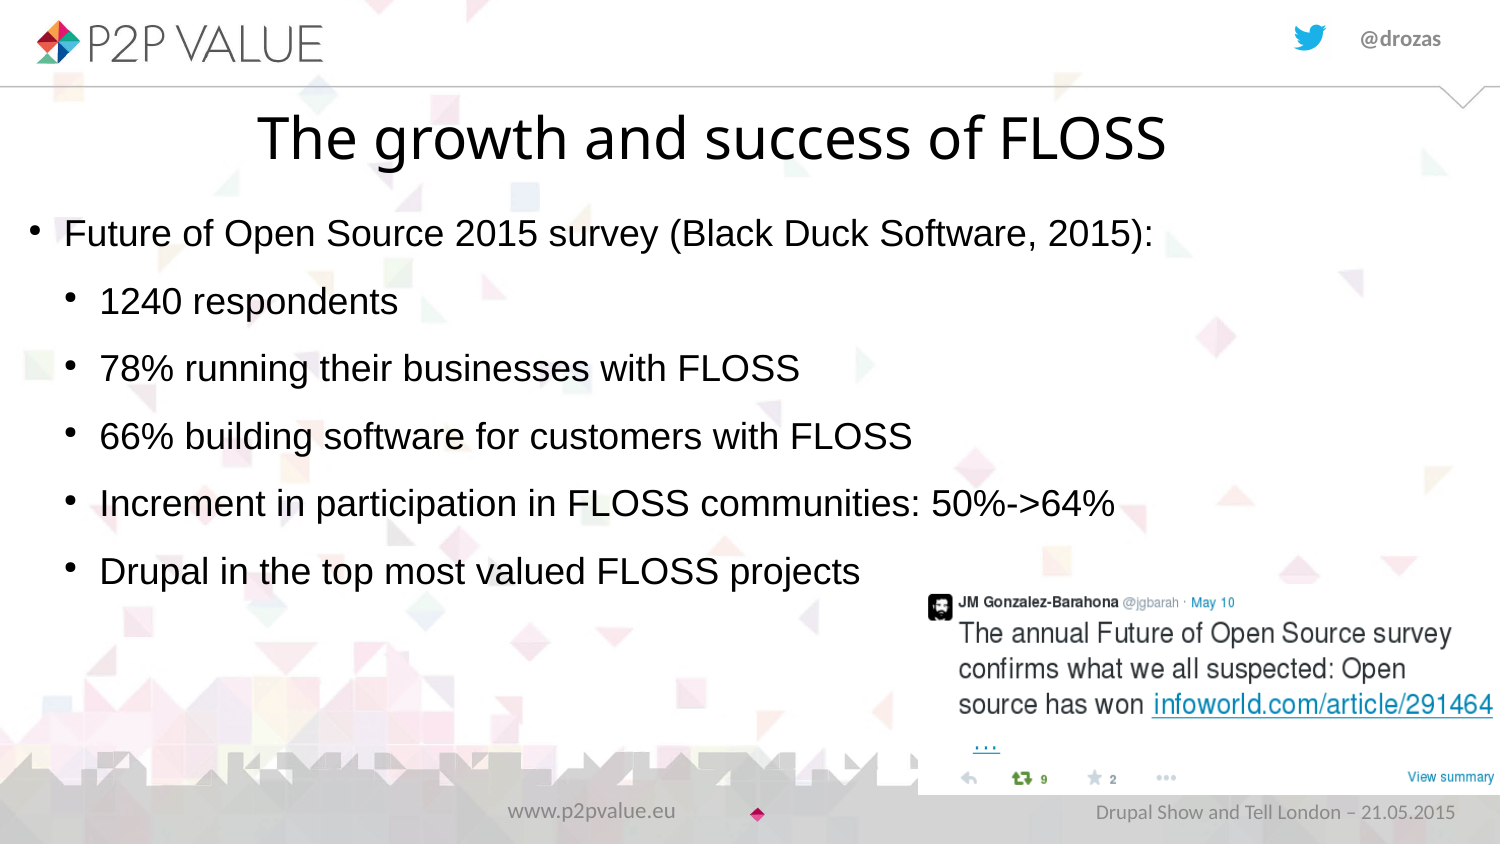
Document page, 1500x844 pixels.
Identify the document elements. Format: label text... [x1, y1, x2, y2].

text_box www.p2pvalue.eu [501, 789, 720, 829]
title The growth and success of FLOSS [60, 92, 1366, 180]
picture [0, 0, 1500, 844]
subtitle Future of Open Source 2015 survey (Black Duck Software, 2015): 1240 respondents 78% running their businesses with FLOSS 66% building software for customers with FLOSS Increment in participation in FLOSS communities: 50%->64% Drupal in the top most valued FLOSS projects [15, 180, 1496, 826]
text_box @drozas [1333, 15, 1455, 60]
text_box Drupal Show and Tell London – 21.05.2015 [777, 788, 1470, 834]
